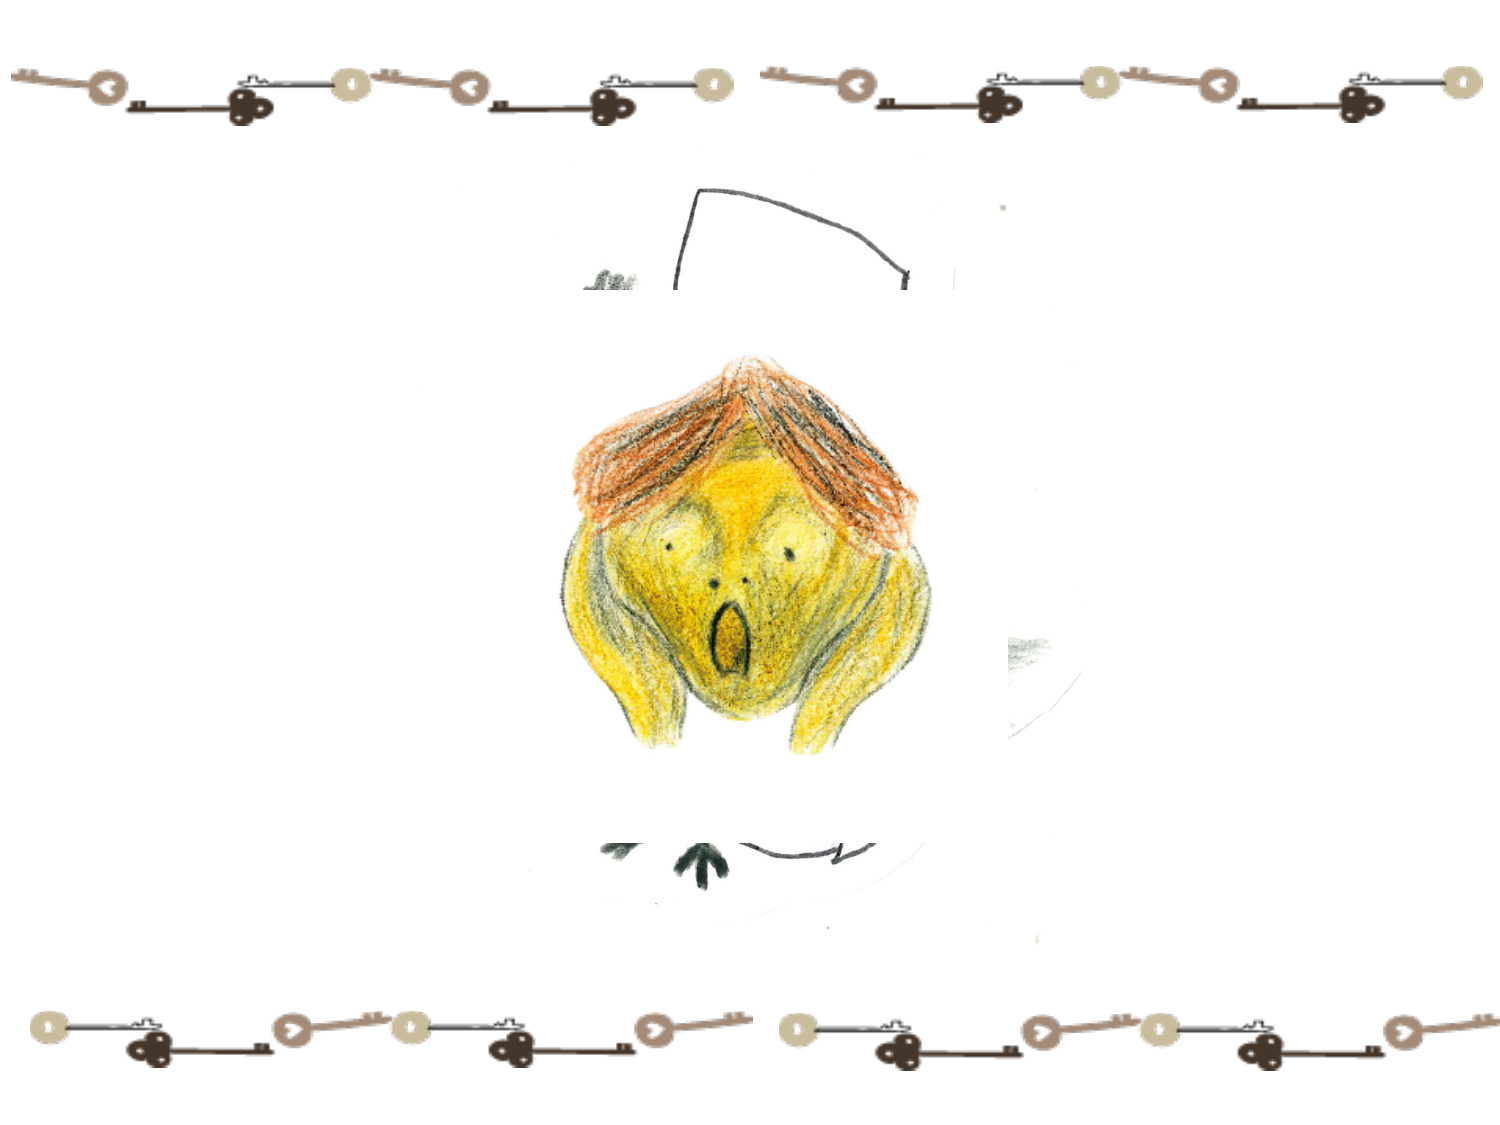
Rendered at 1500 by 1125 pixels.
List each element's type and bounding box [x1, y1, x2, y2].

picture [417, 149, 1081, 948]
picture [30, 1011, 753, 1068]
picture [779, 1013, 1500, 1071]
picture [760, 66, 1483, 123]
picture [11, 68, 734, 126]
